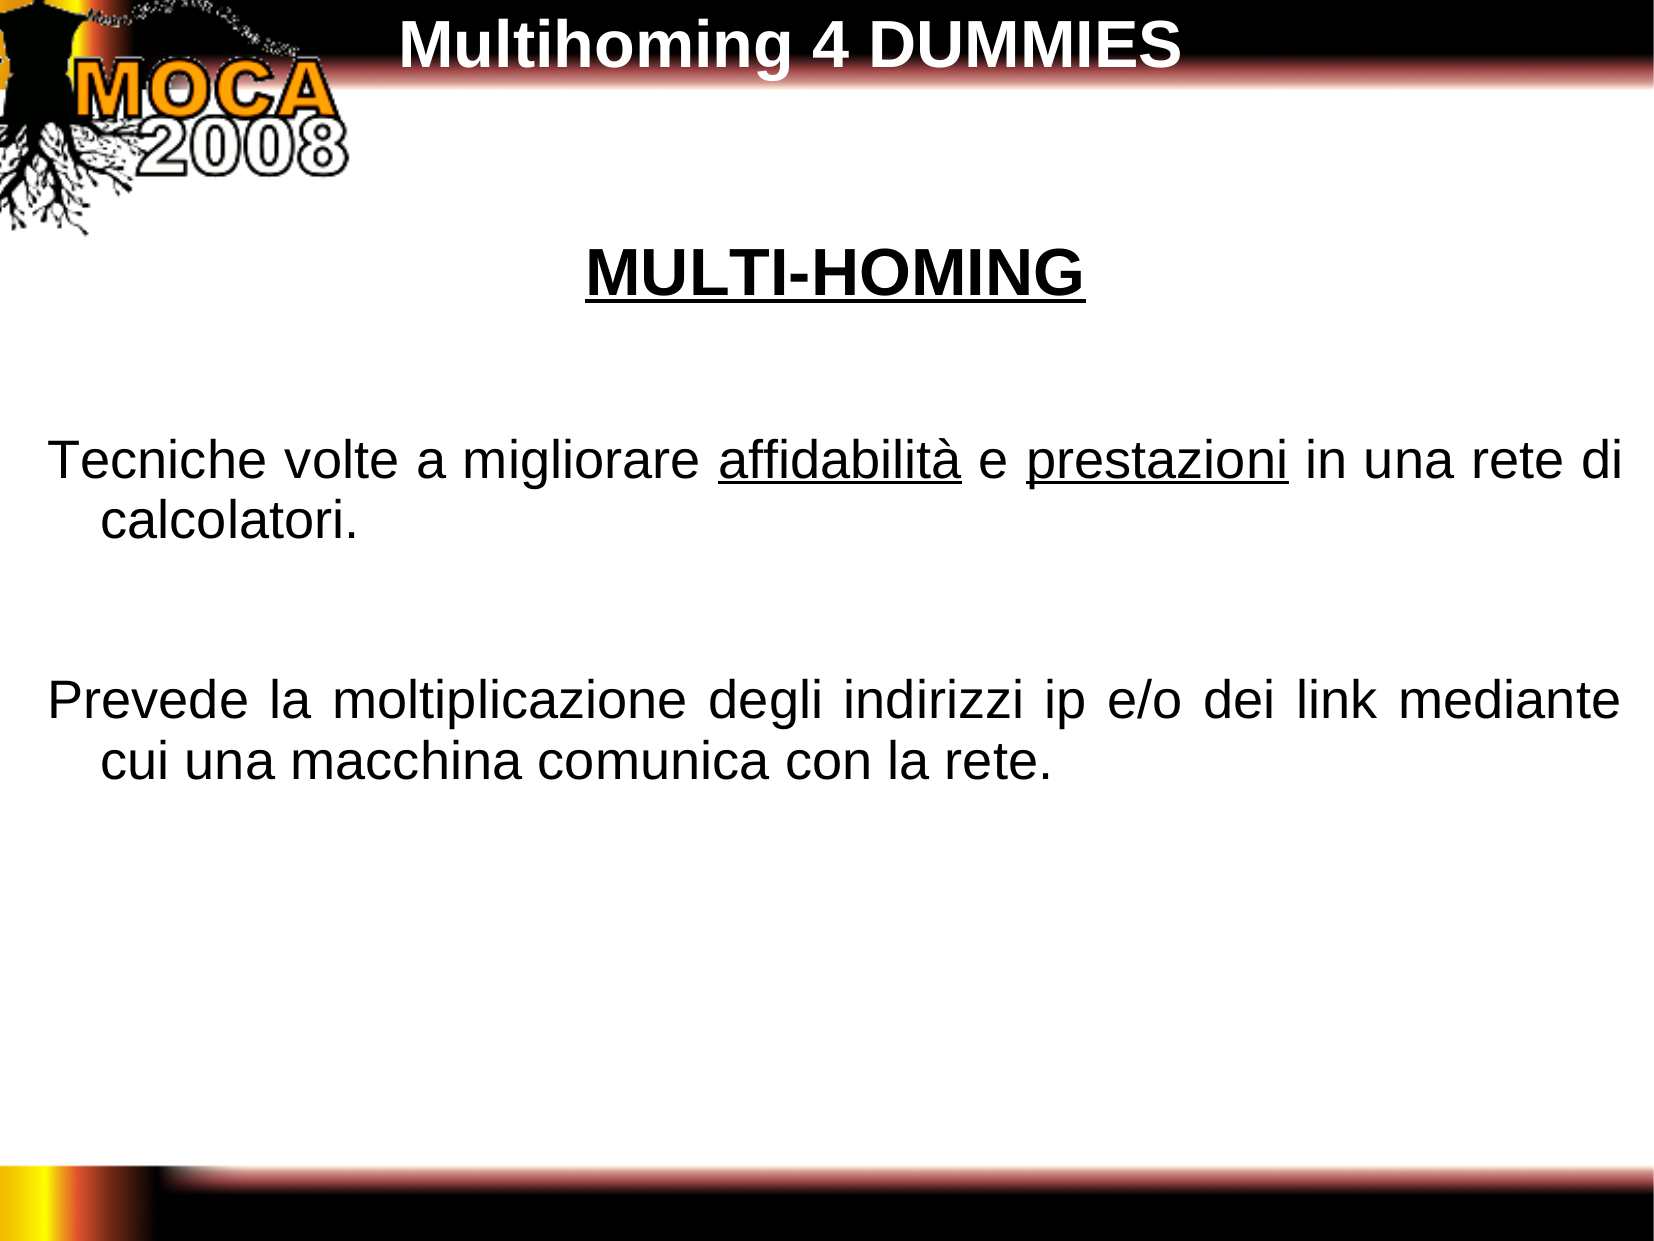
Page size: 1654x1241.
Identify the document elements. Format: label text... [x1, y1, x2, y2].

title Multihoming 4 DUMMIES [324, 0, 1654, 89]
picture [0, 0, 1654, 1241]
list MULTI-HOMING Tecniche volte a migliorare affidabilità e prestazioni in una rete di calcolatori. Prevede la moltiplicazione degli indirizzi ip e/o dei link mediante cui una macchina comunica con la rete. [29, 147, 1625, 1093]
